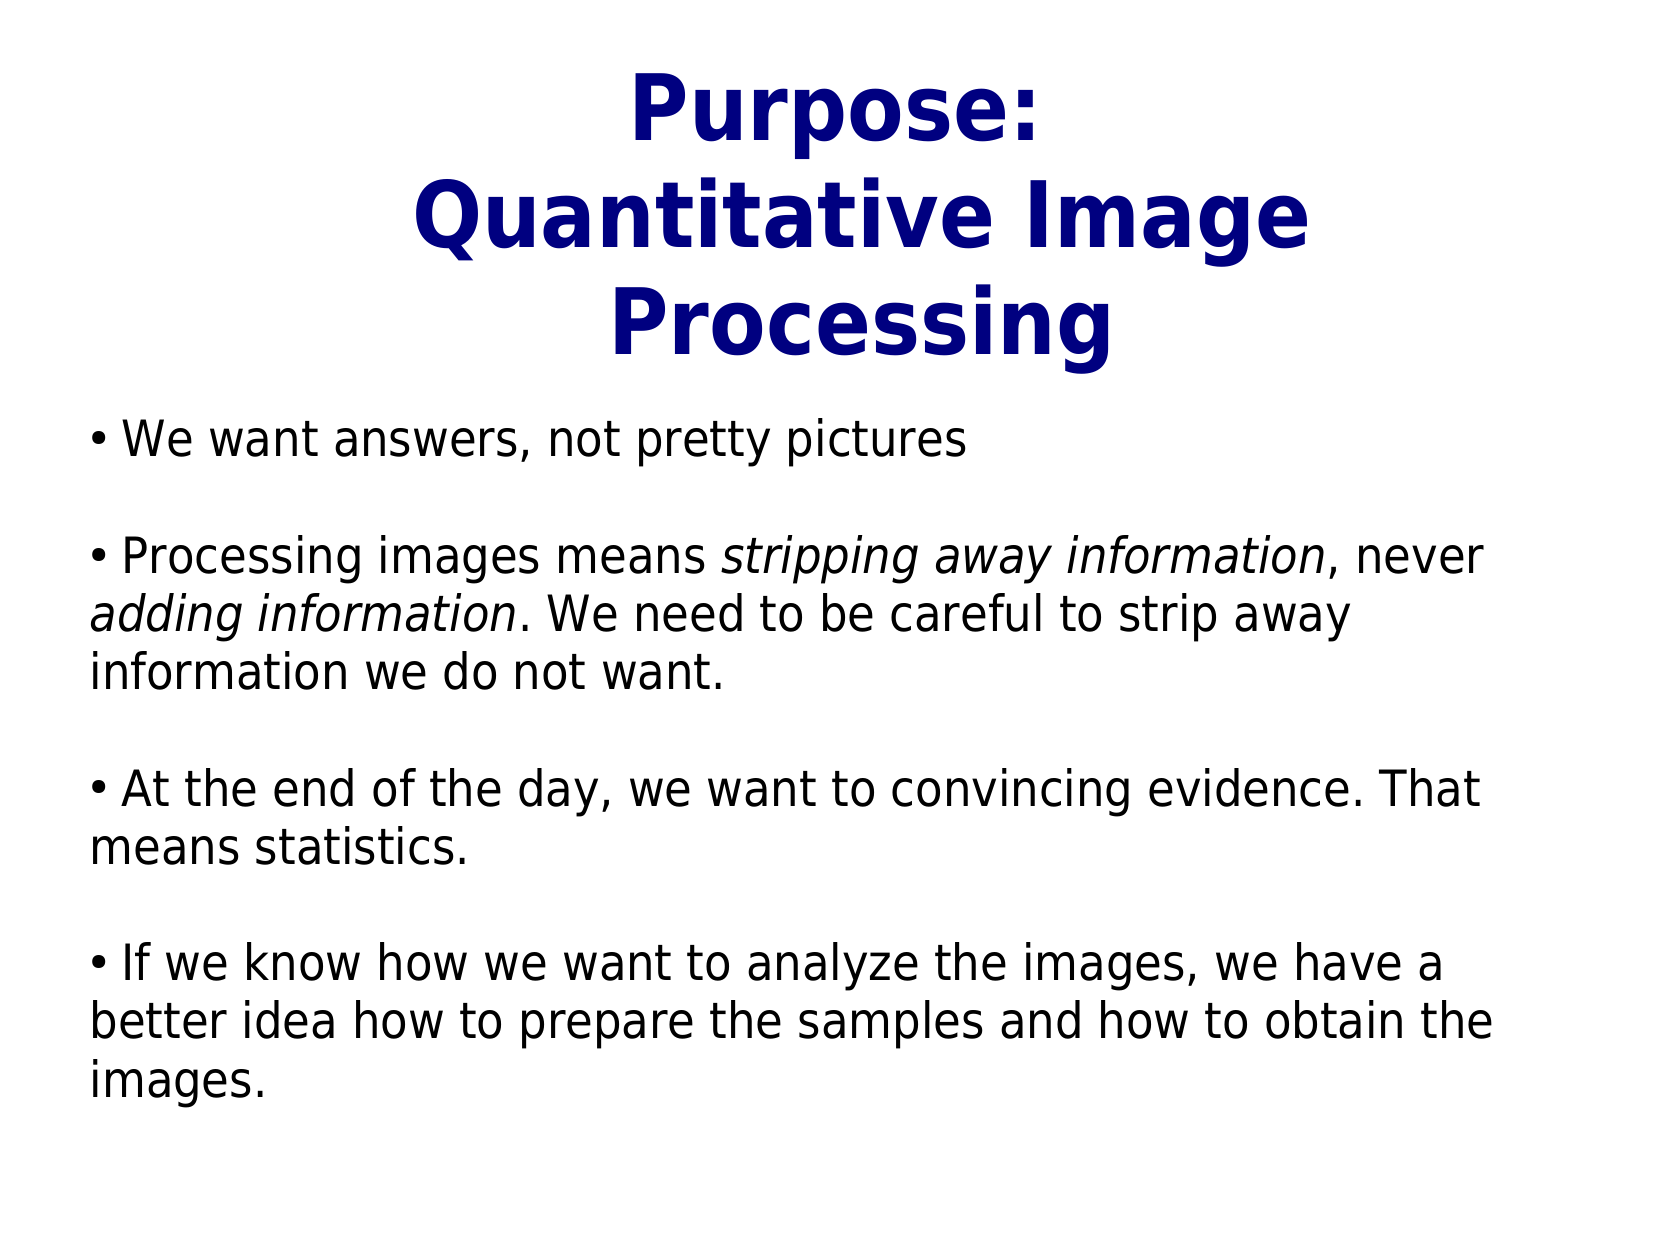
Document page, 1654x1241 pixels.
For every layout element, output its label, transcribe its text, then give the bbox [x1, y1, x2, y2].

title Purpose: Quantitative Image Processing [82, 55, 1571, 377]
text_box We want answers, not pretty pictures Processing images means stripping away information, never adding information. We need to be careful to strip away information we do not want. At the end of the day, we want to convincing evidence. That means statistics. If we know how we want to analyze the images, we have a better idea how to prepare the samples and how to obtain the images. [75, 402, 1576, 1117]
